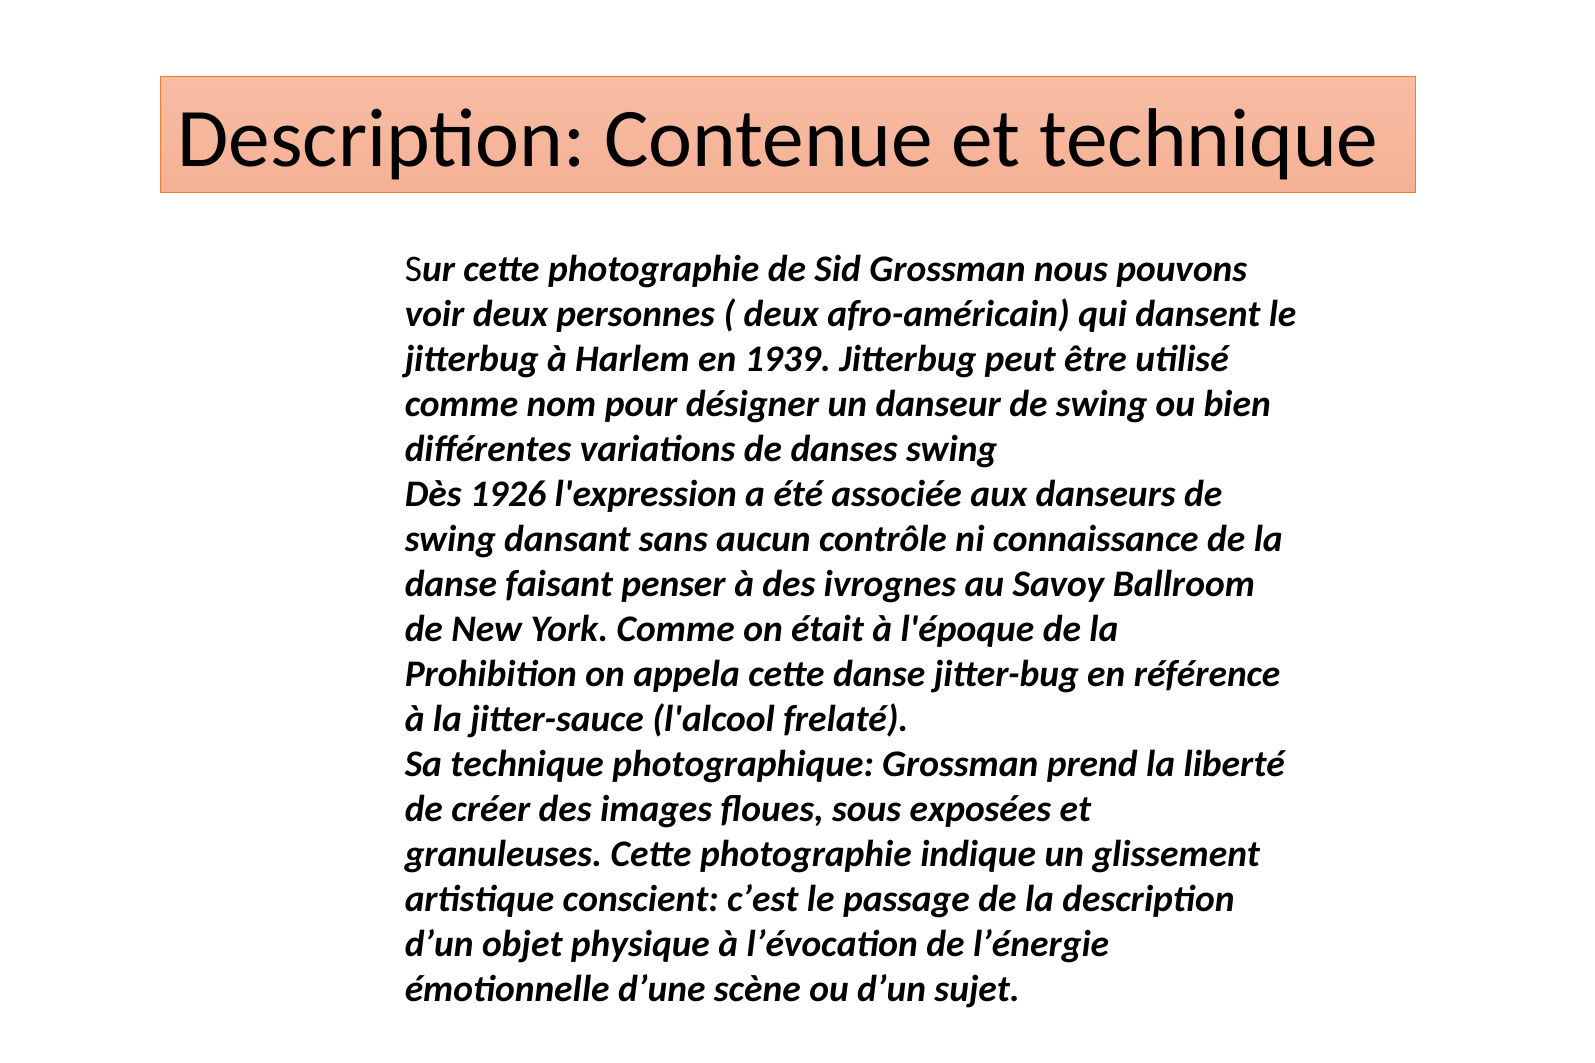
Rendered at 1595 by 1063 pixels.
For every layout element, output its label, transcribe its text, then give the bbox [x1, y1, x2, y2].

text_box Sur cette photographie de Sid Grossman nous pouvons voir deux personnes ( deux afro-américain) qui dansent le jitterbug à Harlem en 1939. Jitterbug peut être utilisé comme nom pour désigner un danseur de swing ou bien différentes variations de danses swing Dès 1926 l'expression a été associée aux danseurs de swing dansant sans aucun contrôle ni connaissance de la danse faisant penser à des ivrognes au Savoy Ballroom de New York. Comme on était à l'époque de la Prohibition on appela cette danse jitter-bug en référence à la jitter-sauce (l'alcool frelaté). Sa technique photographique: Grossman prend la liberté de créer des images floues, sous exposées et granuleuses. Cette photographie indique un glissement artistique conscient: c’est le passage de la description d’un objet physique à l’évocation de l’énergie émotionnelle d’une scène ou d’un sujet. [389, 236, 1314, 1024]
text_box Description: Contenue et technique [160, 76, 1416, 193]
